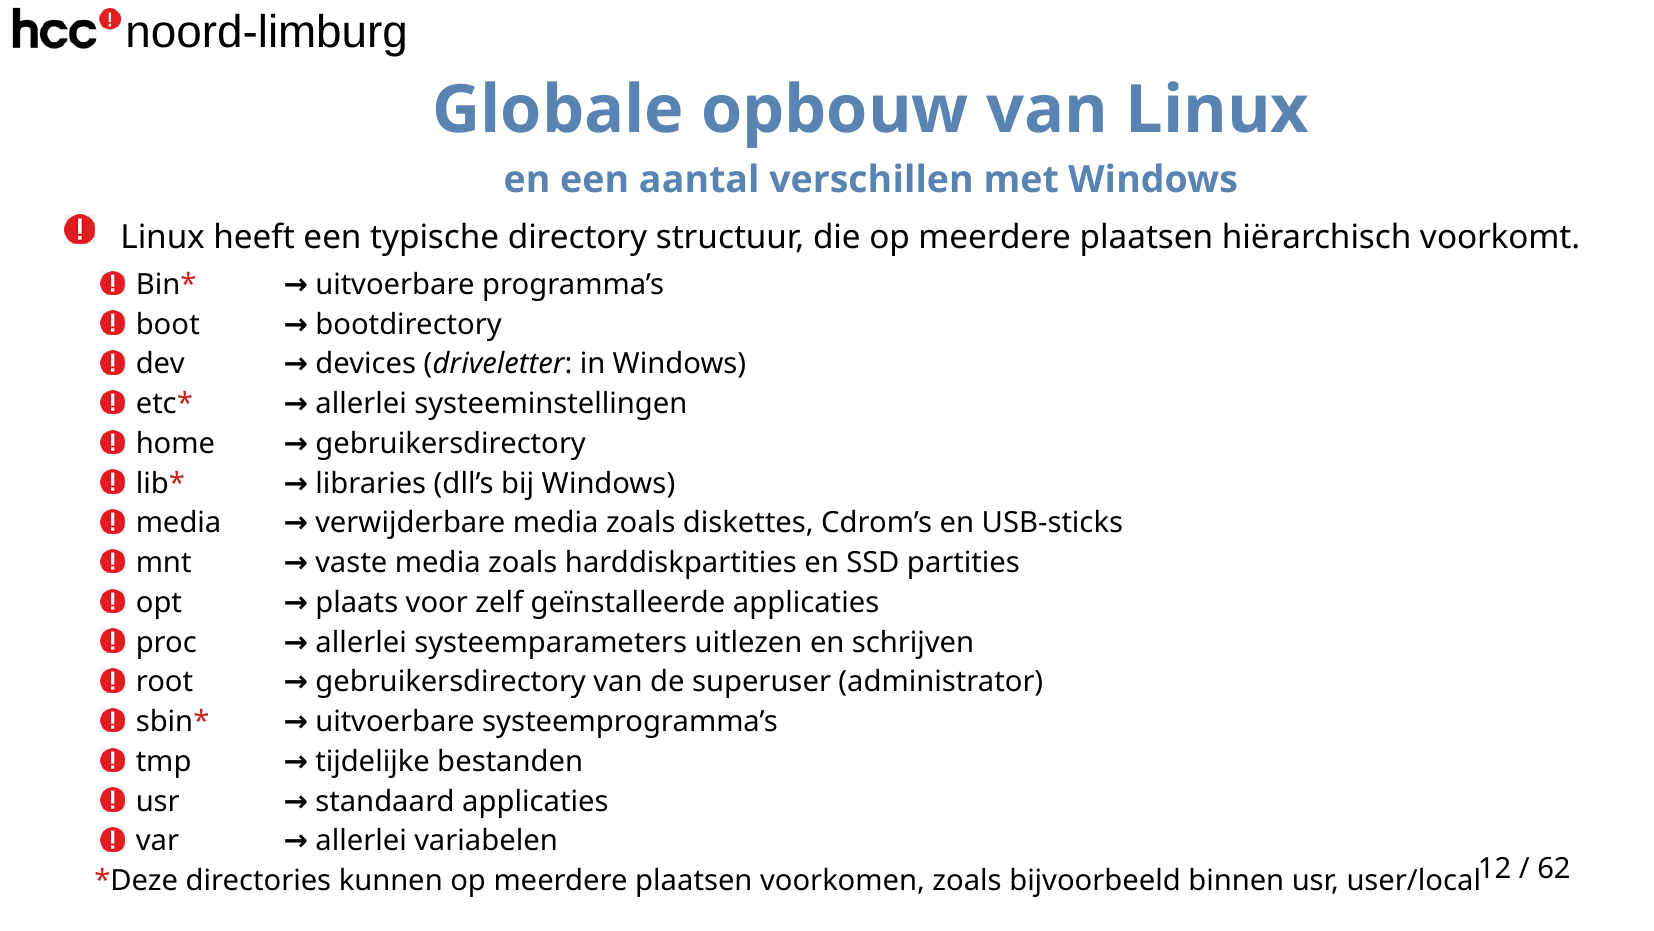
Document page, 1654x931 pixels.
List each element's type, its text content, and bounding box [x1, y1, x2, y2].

subtitle Linux heeft een typische directory structuur, die op meerdere plaatsen hiërarchisch voorkomt. Bin* → uitvoerbare programma’s boot → bootdirectory dev → devices (driveletter: in Windows) etc* → allerlei systeeminstellingen home → gebruikersdirectory lib* → libraries (dll’s bij Windows) media → verwijderbare media zoals diskettes, Cdrom’s en USB-sticks mnt → vaste media zoals harddiskpartities en SSD partities opt → plaats voor zelf geïnstalleerde applicaties proc → allerlei systeemparameters uitlezen en schrijven root → gebruikersdirectory van de superuser (administrator) sbin* → uitvoerbare systeemprogramma’s tmp → tijdelijke bestanden usr → standaard applicaties var → allerlei variabelen *Deze directories kunnen op meerdere plaatsen voorkomen, zoals bijvoorbeeld binnen usr, user/local [64, 194, 1595, 900]
title Globale opbouw van Linux en een aantal verschillen met Windows [354, 61, 1388, 194]
picture [11, 6, 122, 50]
